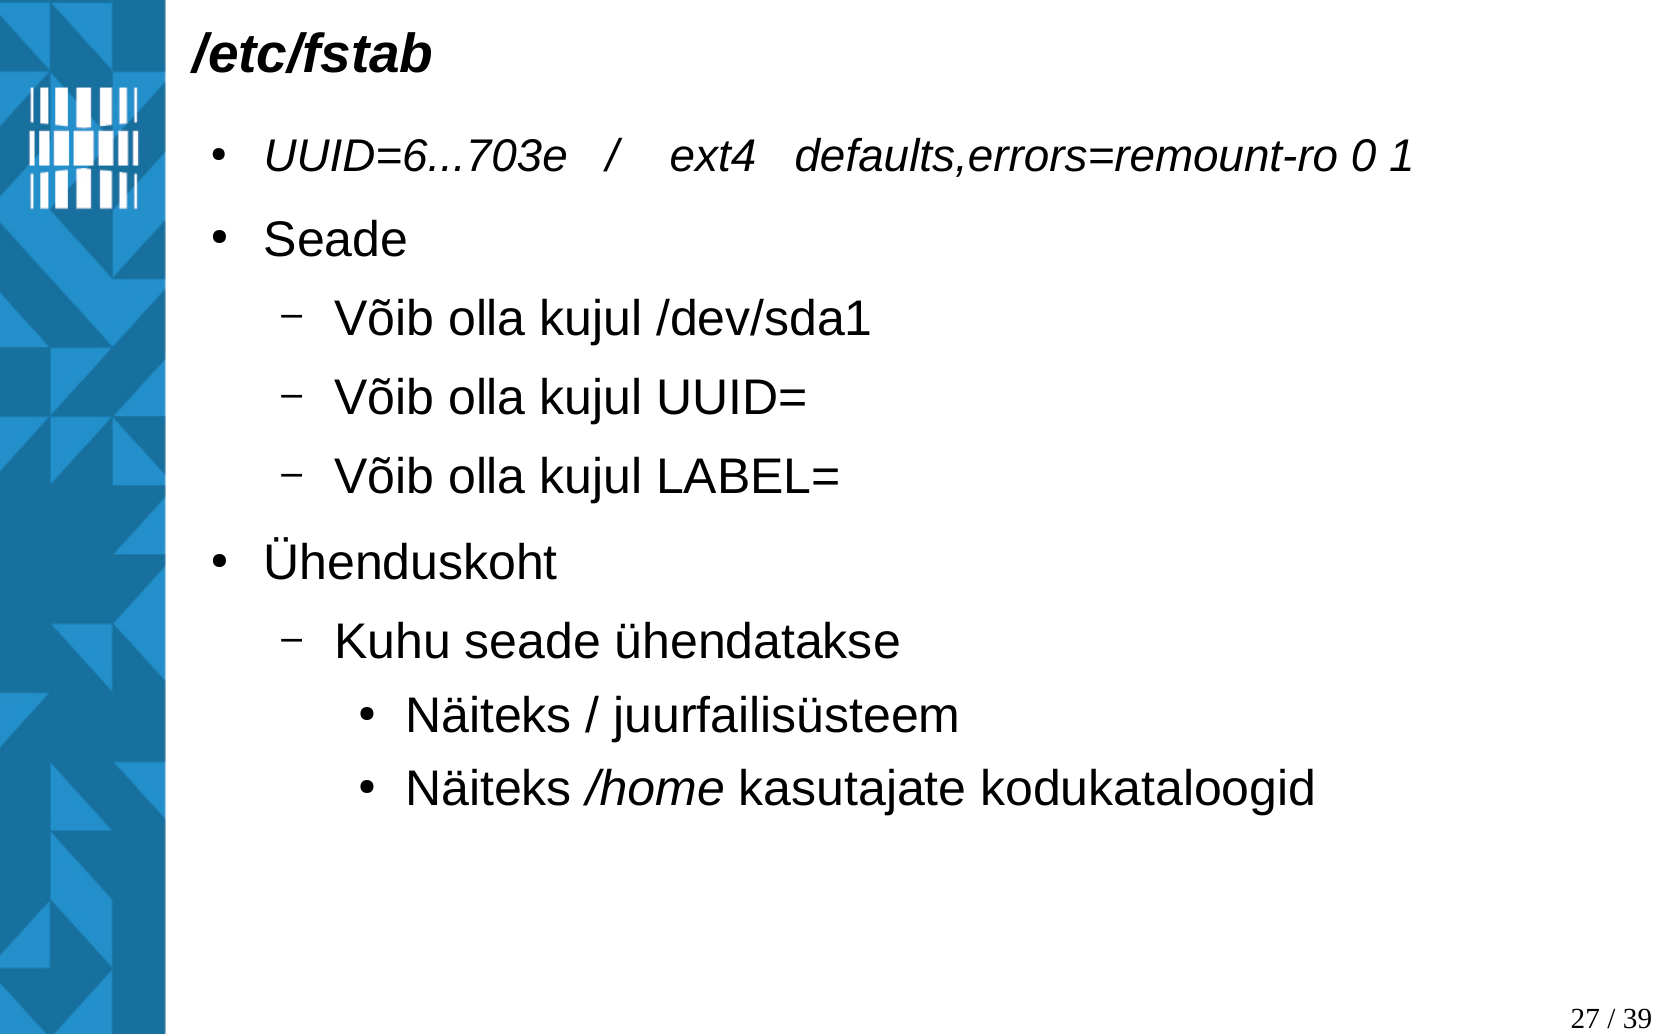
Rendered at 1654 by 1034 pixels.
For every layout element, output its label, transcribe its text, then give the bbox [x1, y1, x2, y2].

title /etc/fstab [192, 1, 1595, 105]
list UUID=6...703e / ext4 defaults,errors=remount-ro 0 1 Seade Võib olla kujul /dev/sda1 Võib olla kujul UUID= Võib olla kujul LABEL= Ühenduskoht Kuhu seade ühendatakse Näiteks / juurfailisüsteem Näiteks /home kasutajate kodukataloogid [192, 129, 1595, 997]
